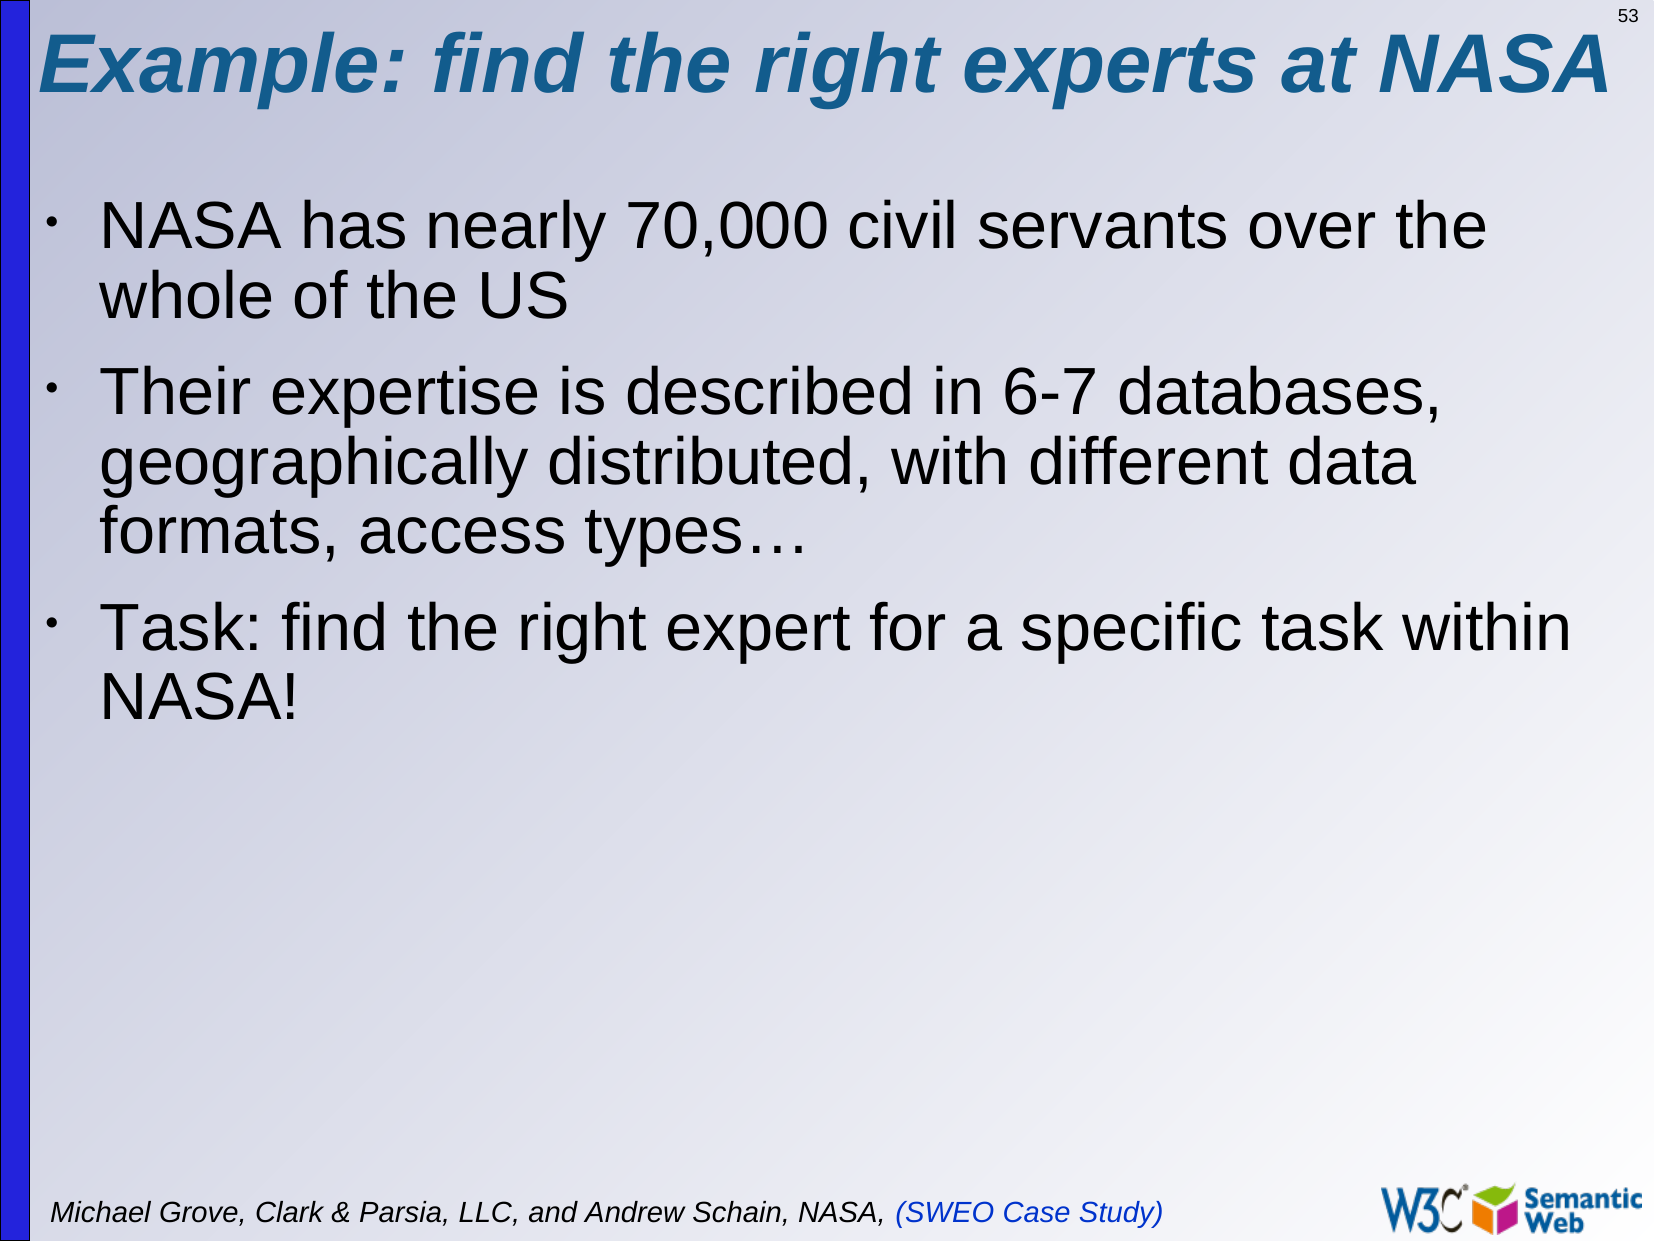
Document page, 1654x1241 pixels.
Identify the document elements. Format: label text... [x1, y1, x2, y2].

title Example: find the right experts at NASA [0, 5, 1654, 125]
picture [1381, 1181, 1642, 1235]
list NASA has nearly 70,000 civil servants over the whole of the US Their expertise is described in 6-7 databases, geographically distributed, with different data formats, access types… Task: find the right expert for a specific task within NASA! [29, 188, 1624, 766]
text_box Michael Grove, Clark & Parsia, LLC, and Andrew Schain, NASA, (SWEO Case Study) [35, 1186, 1475, 1235]
